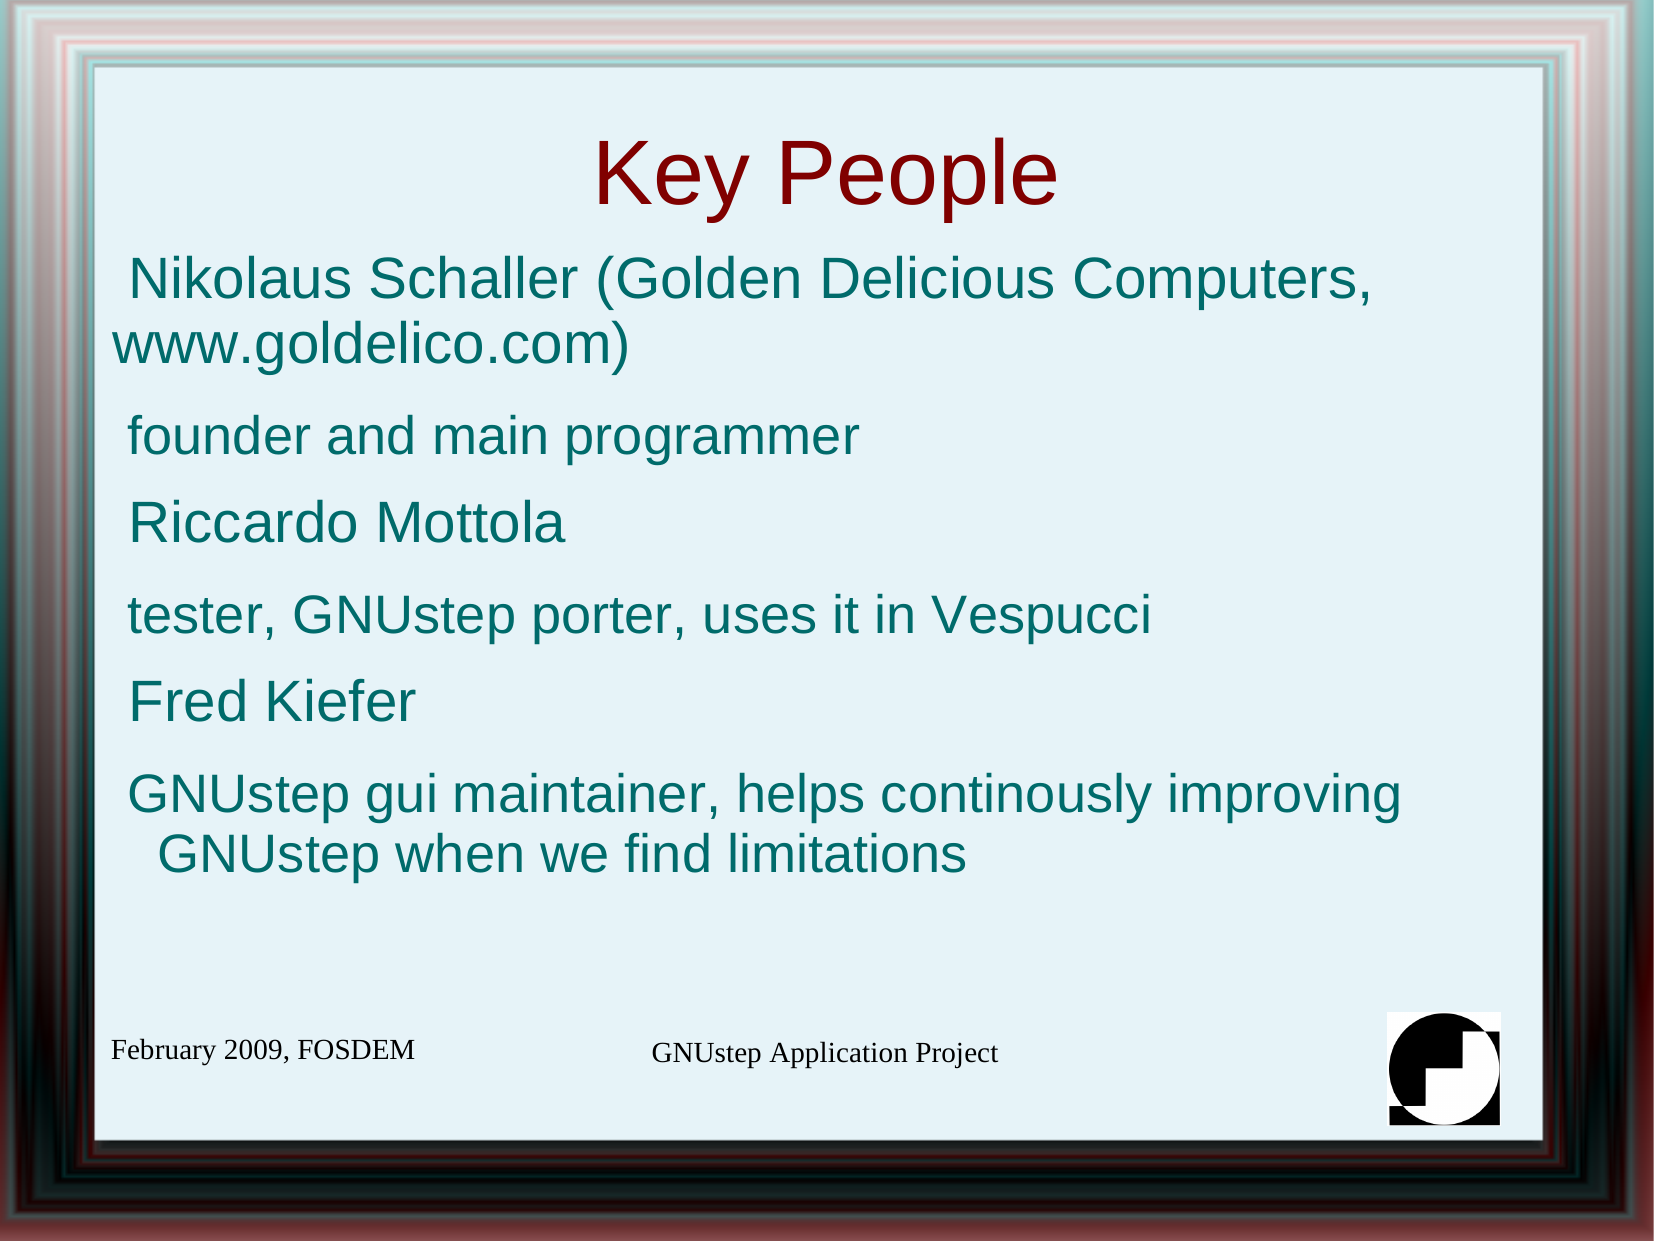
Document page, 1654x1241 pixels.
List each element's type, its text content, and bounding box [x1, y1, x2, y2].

picture [0, 0, 1654, 1241]
title Key People [118, 88, 1536, 257]
list Nikolaus Schaller (Golden Delicious Computers, www.goldelico.com) founder and main programmer Riccardo Mottola tester, GNUstep porter, uses it in Vespucci Fred Kiefer GNUstep gui maintainer, helps continously improving GNUstep when we find limitations [112, 246, 1501, 1051]
